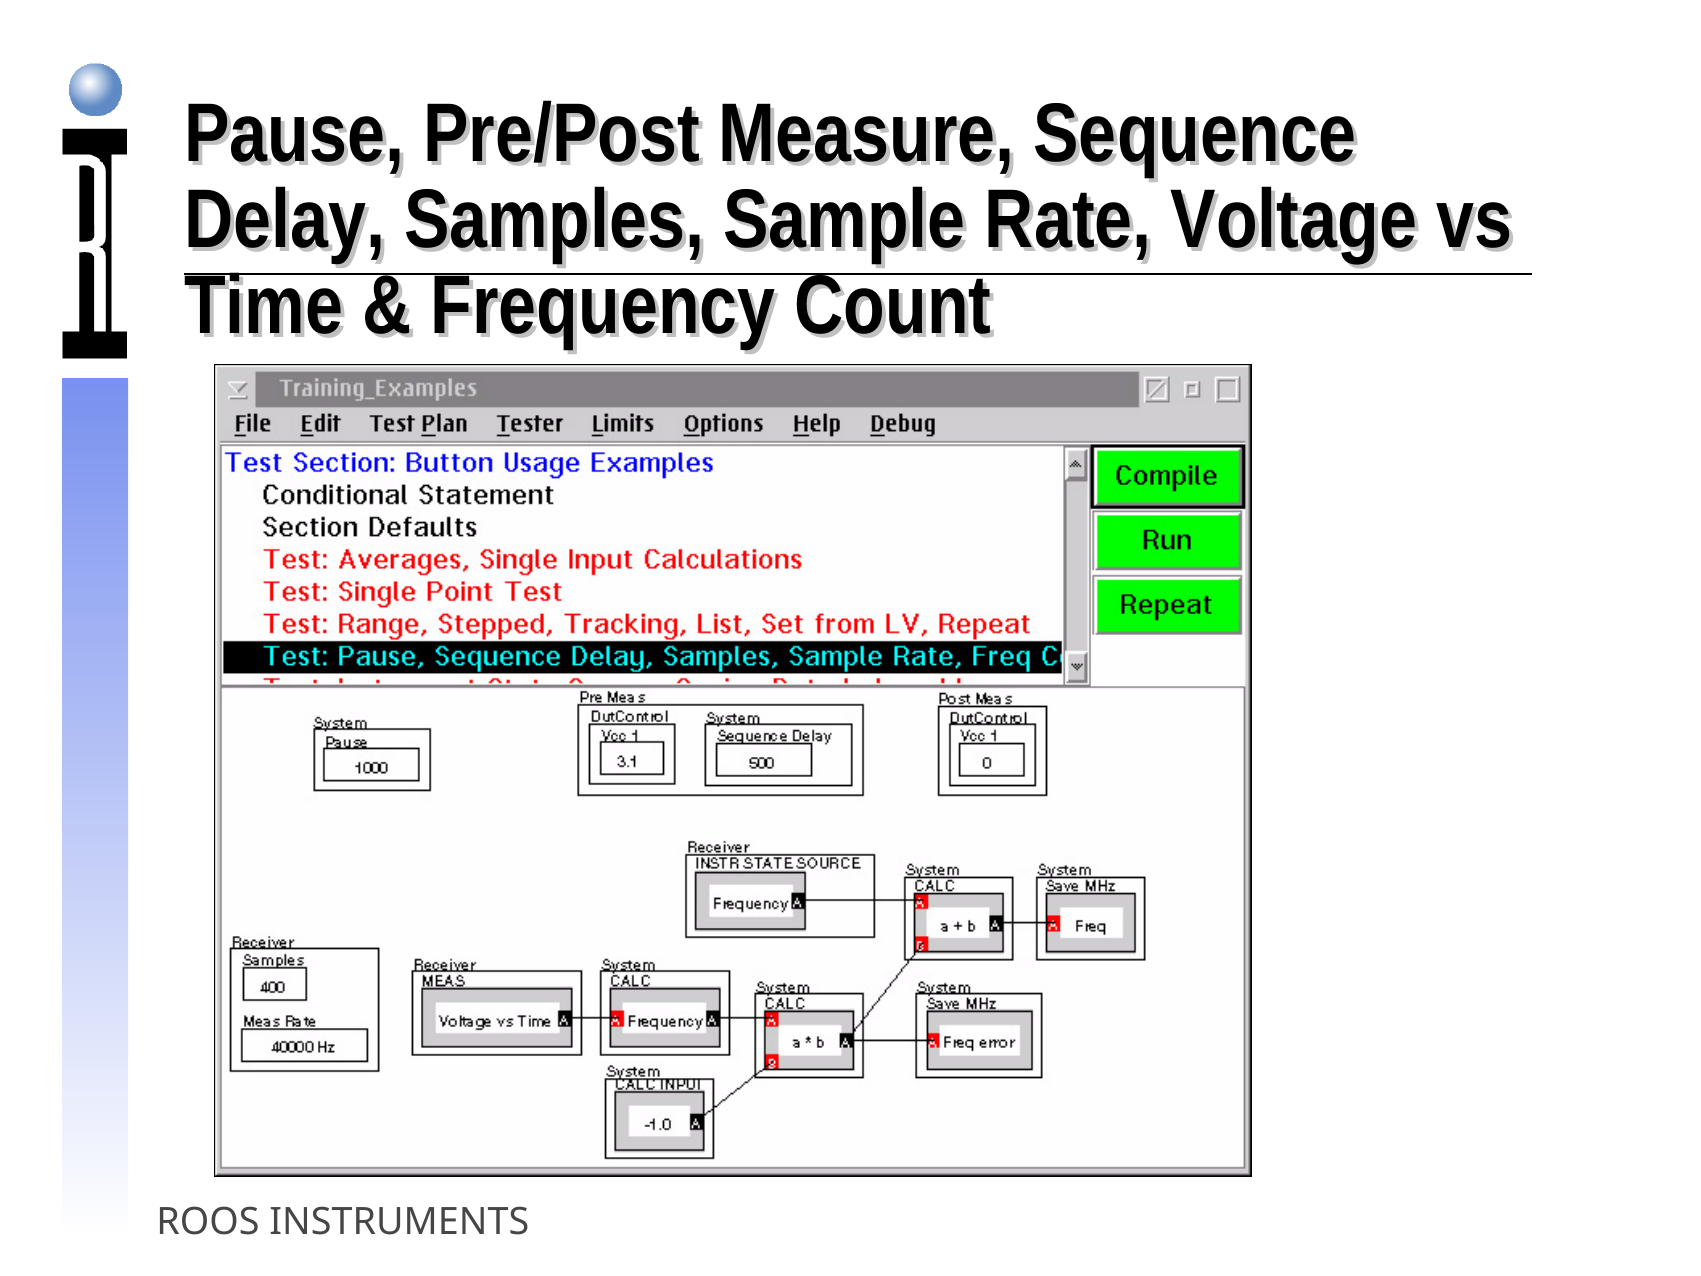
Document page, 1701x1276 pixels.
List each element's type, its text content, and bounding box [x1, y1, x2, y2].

picture [214, 364, 1252, 1177]
text_box Pause, Pre/Post Measure, Sequence Delay, Samples, Sample Rate, Voltage vs Time & Frequency Count [184, 92, 1539, 360]
